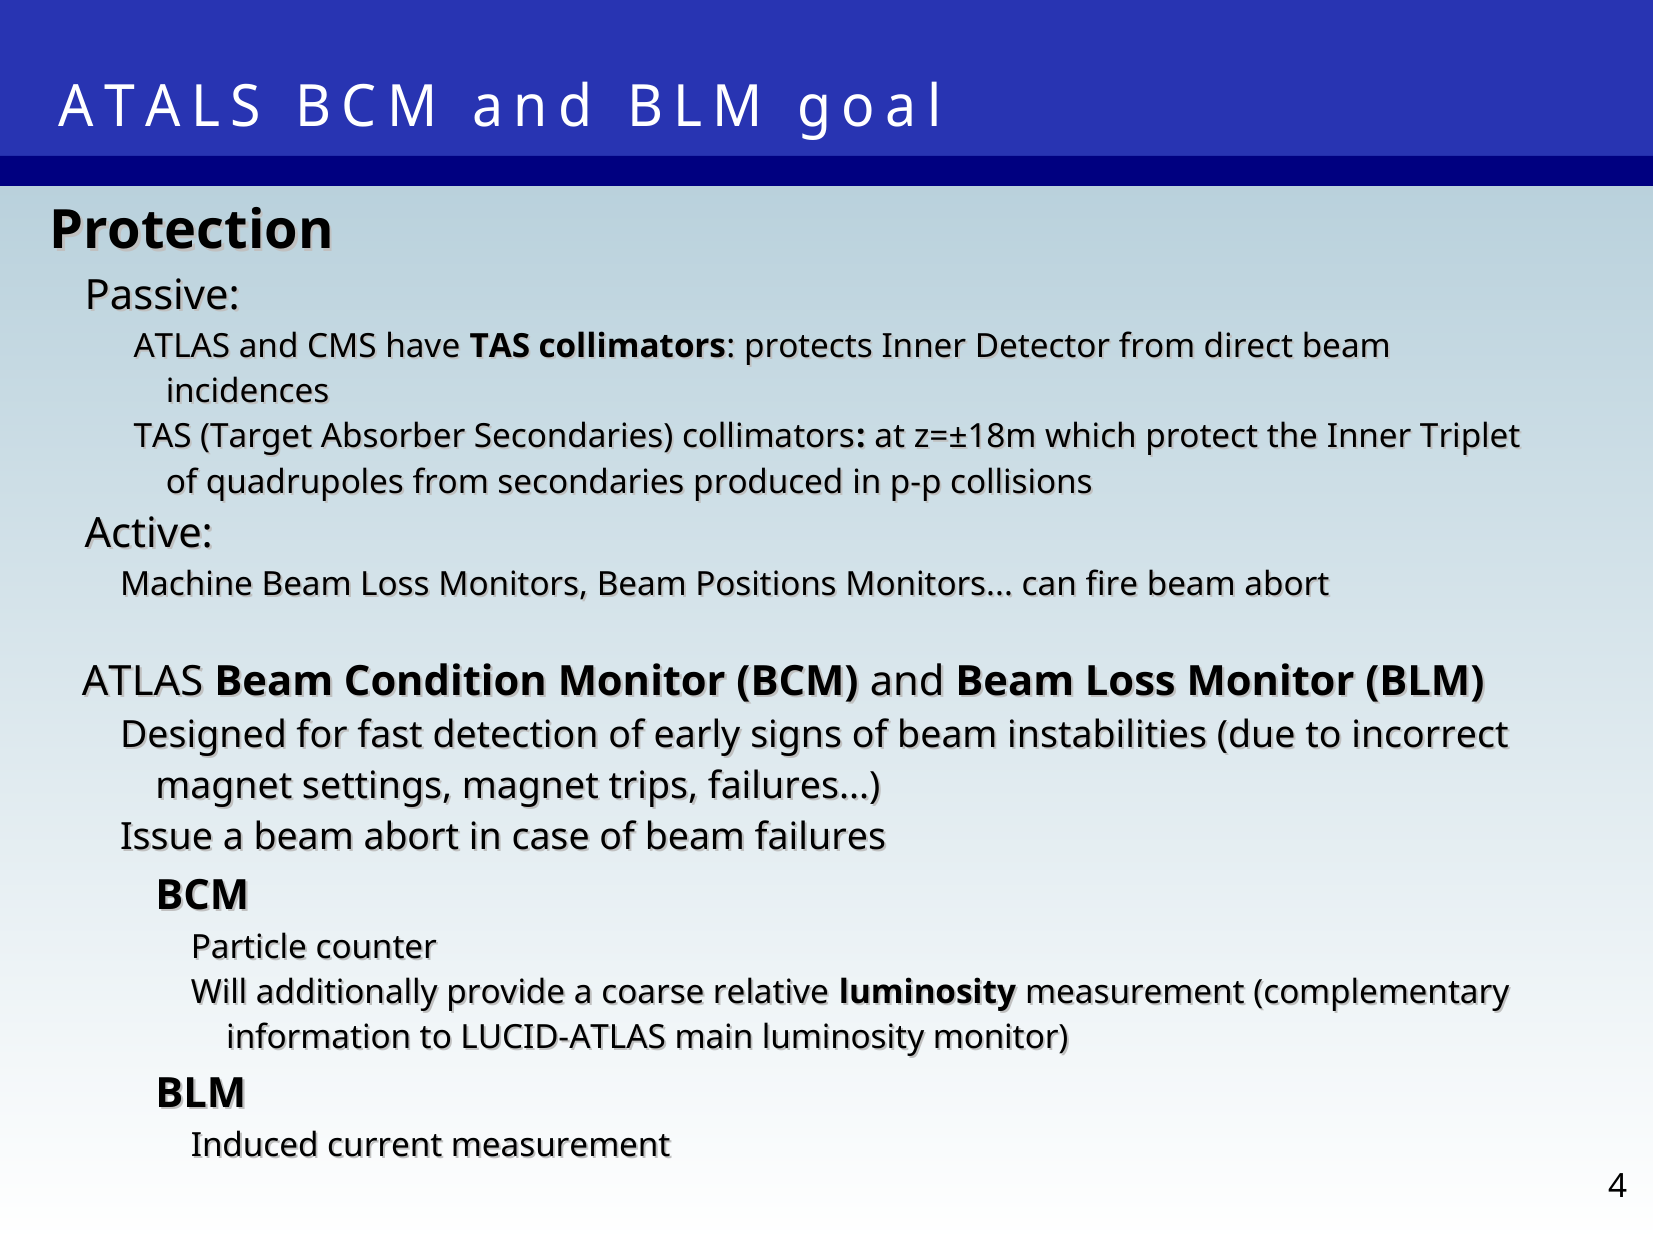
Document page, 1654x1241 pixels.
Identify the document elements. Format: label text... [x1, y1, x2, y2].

text_box Protection Passive: ATLAS and CMS have TAS collimators: protects Inner Detector from direct beam incidences TAS (Target Absorber Secondaries) collimators: at z=±18m which protect the Inner Triplet of quadrupoles from secondaries produced in p-p collisions Active: Machine Beam Loss Monitors, Beam Positions Monitors... can fire beam abort ATLAS Beam Condition Monitor (BCM) and Beam Loss Monitor (BLM) Designed for fast detection of early signs of beam instabilities (due to incorrect magnet settings, magnet trips, failures...) Issue a beam abort in case of beam failures BCM Particle counter Will additionally provide a coarse relative luminosity measurement (complementary information to LUCID-ATLAS main luminosity monitor) BLM Induced current measurement [49, 266, 1546, 1092]
title ATALS BCM and BLM goal [58, 29, 1613, 178]
